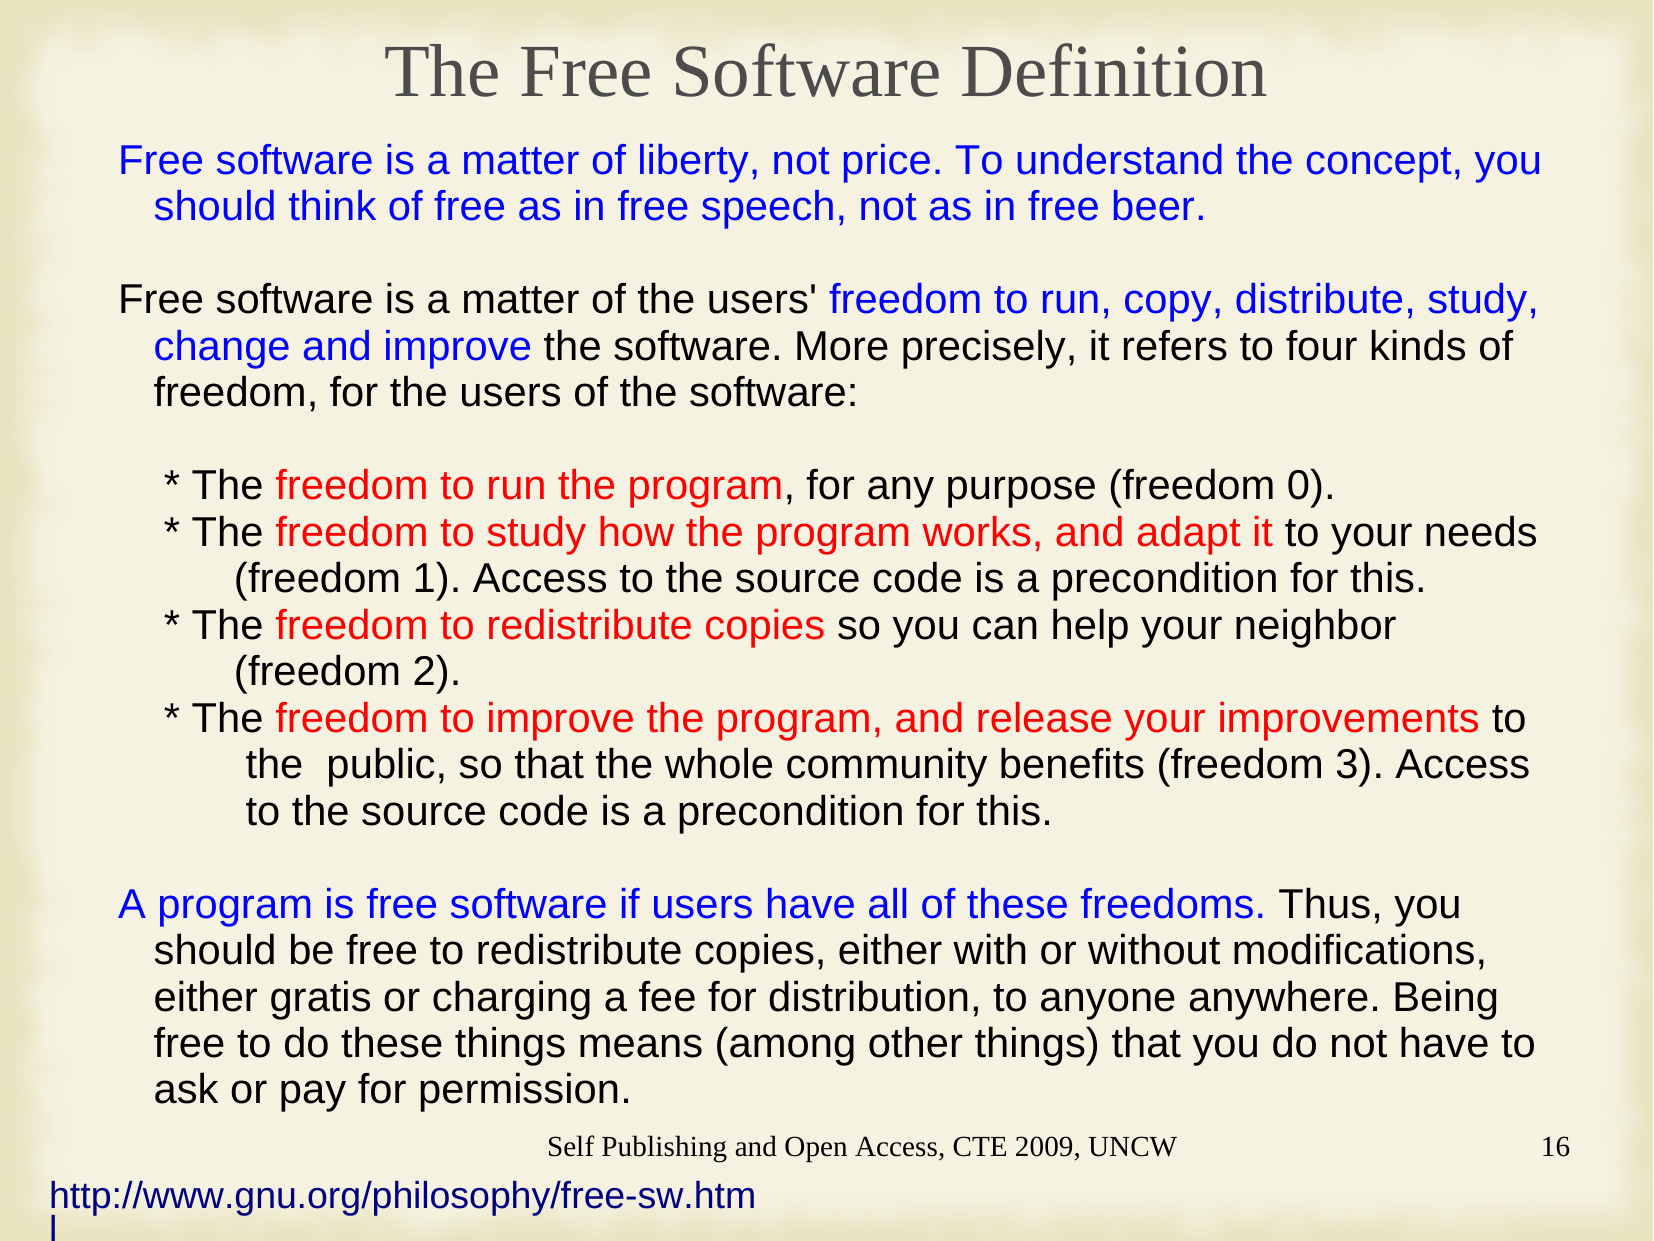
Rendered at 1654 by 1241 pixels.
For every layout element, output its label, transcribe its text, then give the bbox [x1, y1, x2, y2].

subtitle Free software is a matter of liberty, not price. To understand the concept, you should think of free as in free speech, not as in free beer. Free software is a matter of the users' freedom to run, copy, distribute, study, change and improve the software. More precisely, it refers to four kinds of freedom, for the users of the software: * The freedom to run the program, for any purpose (freedom 0). * The freedom to study how the program works, and adapt it to your needs (freedom 1). Access to the source code is a precondition for this. * The freedom to redistribute copies so you can help your neighbor (freedom 2). * The freedom to improve the program, and release your improvements to the public, so that the whole community benefits (freedom 3). Access to the source code is a precondition for this. A program is free software if users have all of these freedoms. Thus, you should be free to redistribute copies, either with or without modifications, either gratis or charging a fee for distribution, to anyone anywhere. Being free to do these things means (among other things) that you do not have to ask or pay for permission. [82, 95, 1571, 1155]
text_box http://www.gnu.org/philosophy/free-sw.html [34, 1167, 777, 1225]
picture [0, 0, 1654, 1241]
title The Free Software Definition [82, 0, 1571, 95]
picture [715, 1156, 724, 1161]
